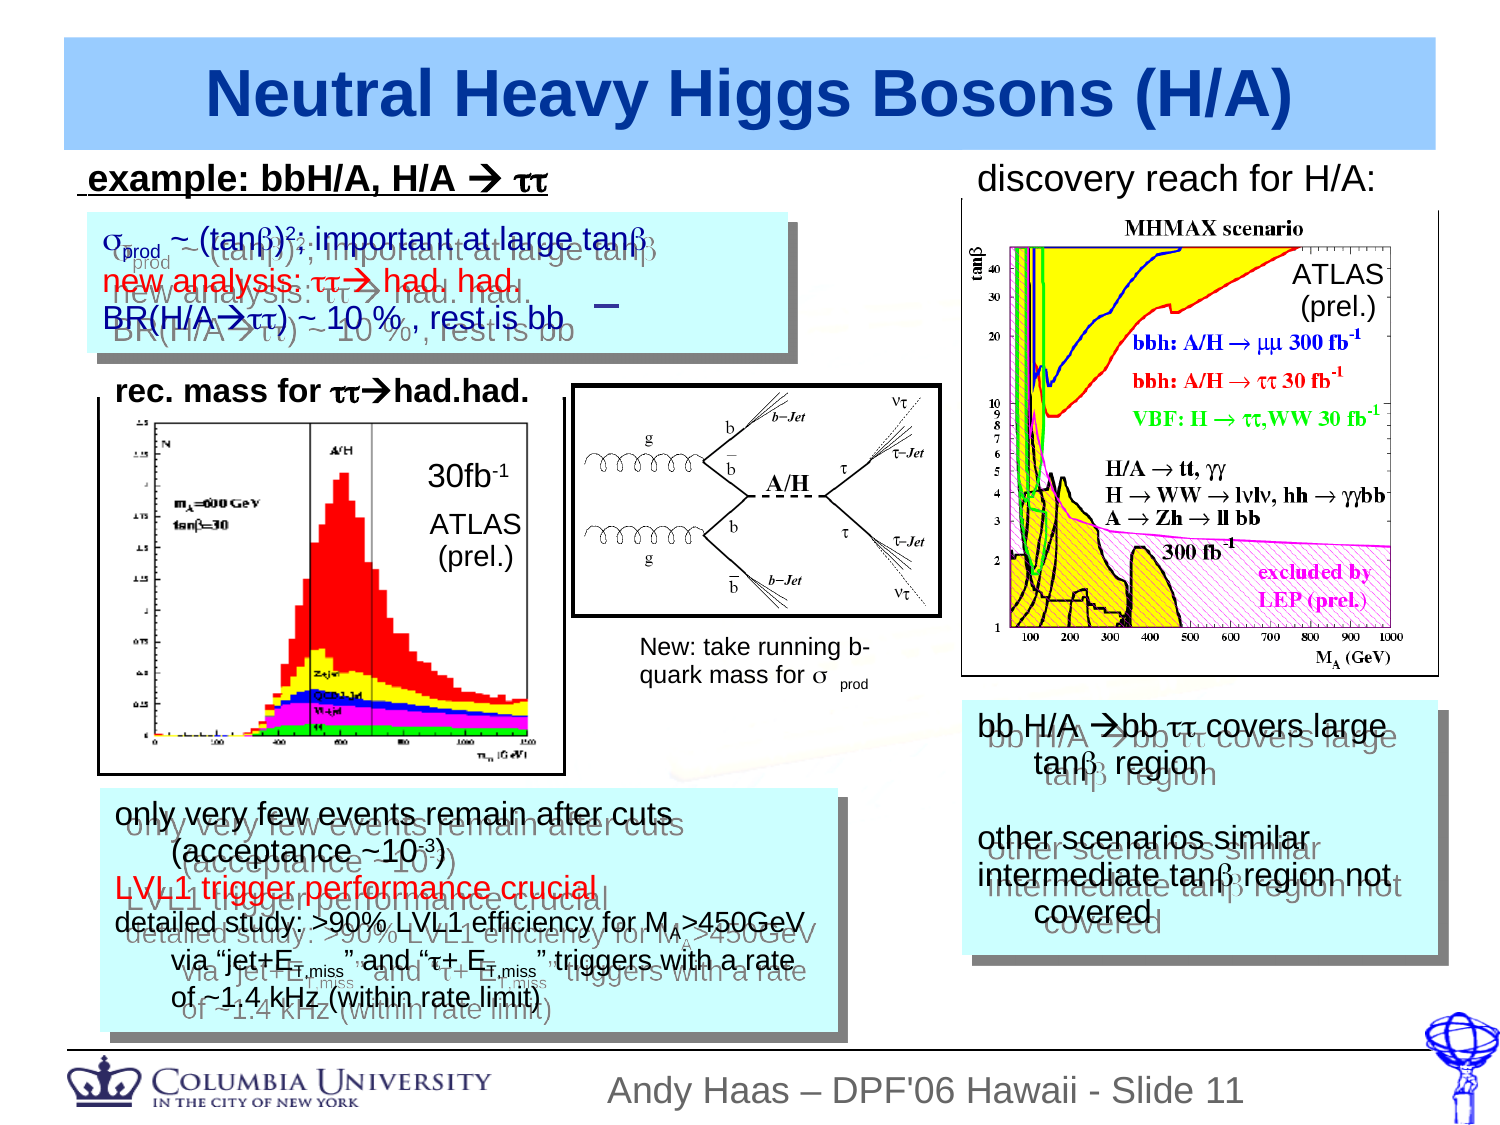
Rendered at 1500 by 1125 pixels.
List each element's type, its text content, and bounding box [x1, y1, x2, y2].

picture [67, 1055, 492, 1107]
text_box discovery reach for H/A: [962, 149, 1458, 211]
picture [99, 422, 563, 773]
text_box bb H/A bb  covers large tanregion other scenarios similar intermediate tan region not covered [962, 699, 1438, 956]
text_box 30fb-1 [412, 449, 525, 506]
text_box [110, 798, 848, 1043]
text_box prod ~ (tan)2; important at large tan new analysis:  had. had. BR(H/A) ~ 10 % , rest is bb [87, 212, 788, 356]
text_box example: bbH/A, H/A   [62, 149, 602, 212]
text_box [973, 710, 1448, 965]
text_box [98, 223, 798, 364]
title Neutral Heavy Higgs Bosons (H/A) [64, 37, 1436, 150]
text_box rec. mass for had.had. [99, 364, 563, 422]
text_box ATLAS (prel.) [414, 499, 537, 586]
picture [1425, 1012, 1500, 1125]
text_box only very few events remain after cuts (acceptance ~10-3) LVL1 trigger performance crucial detailed study: >90% LVL1 efficiency for MA>450GeV via “jet+ET,miss” and “+ ET,miss” triggers with a rate of ~1.4 kHz (within rate limit) [99, 787, 838, 1033]
picture [575, 387, 938, 614]
picture [962, 211, 1438, 676]
text_box New: take running b- quark mass for prod [624, 624, 903, 705]
text_box ATLAS (prel.) [1277, 249, 1400, 336]
